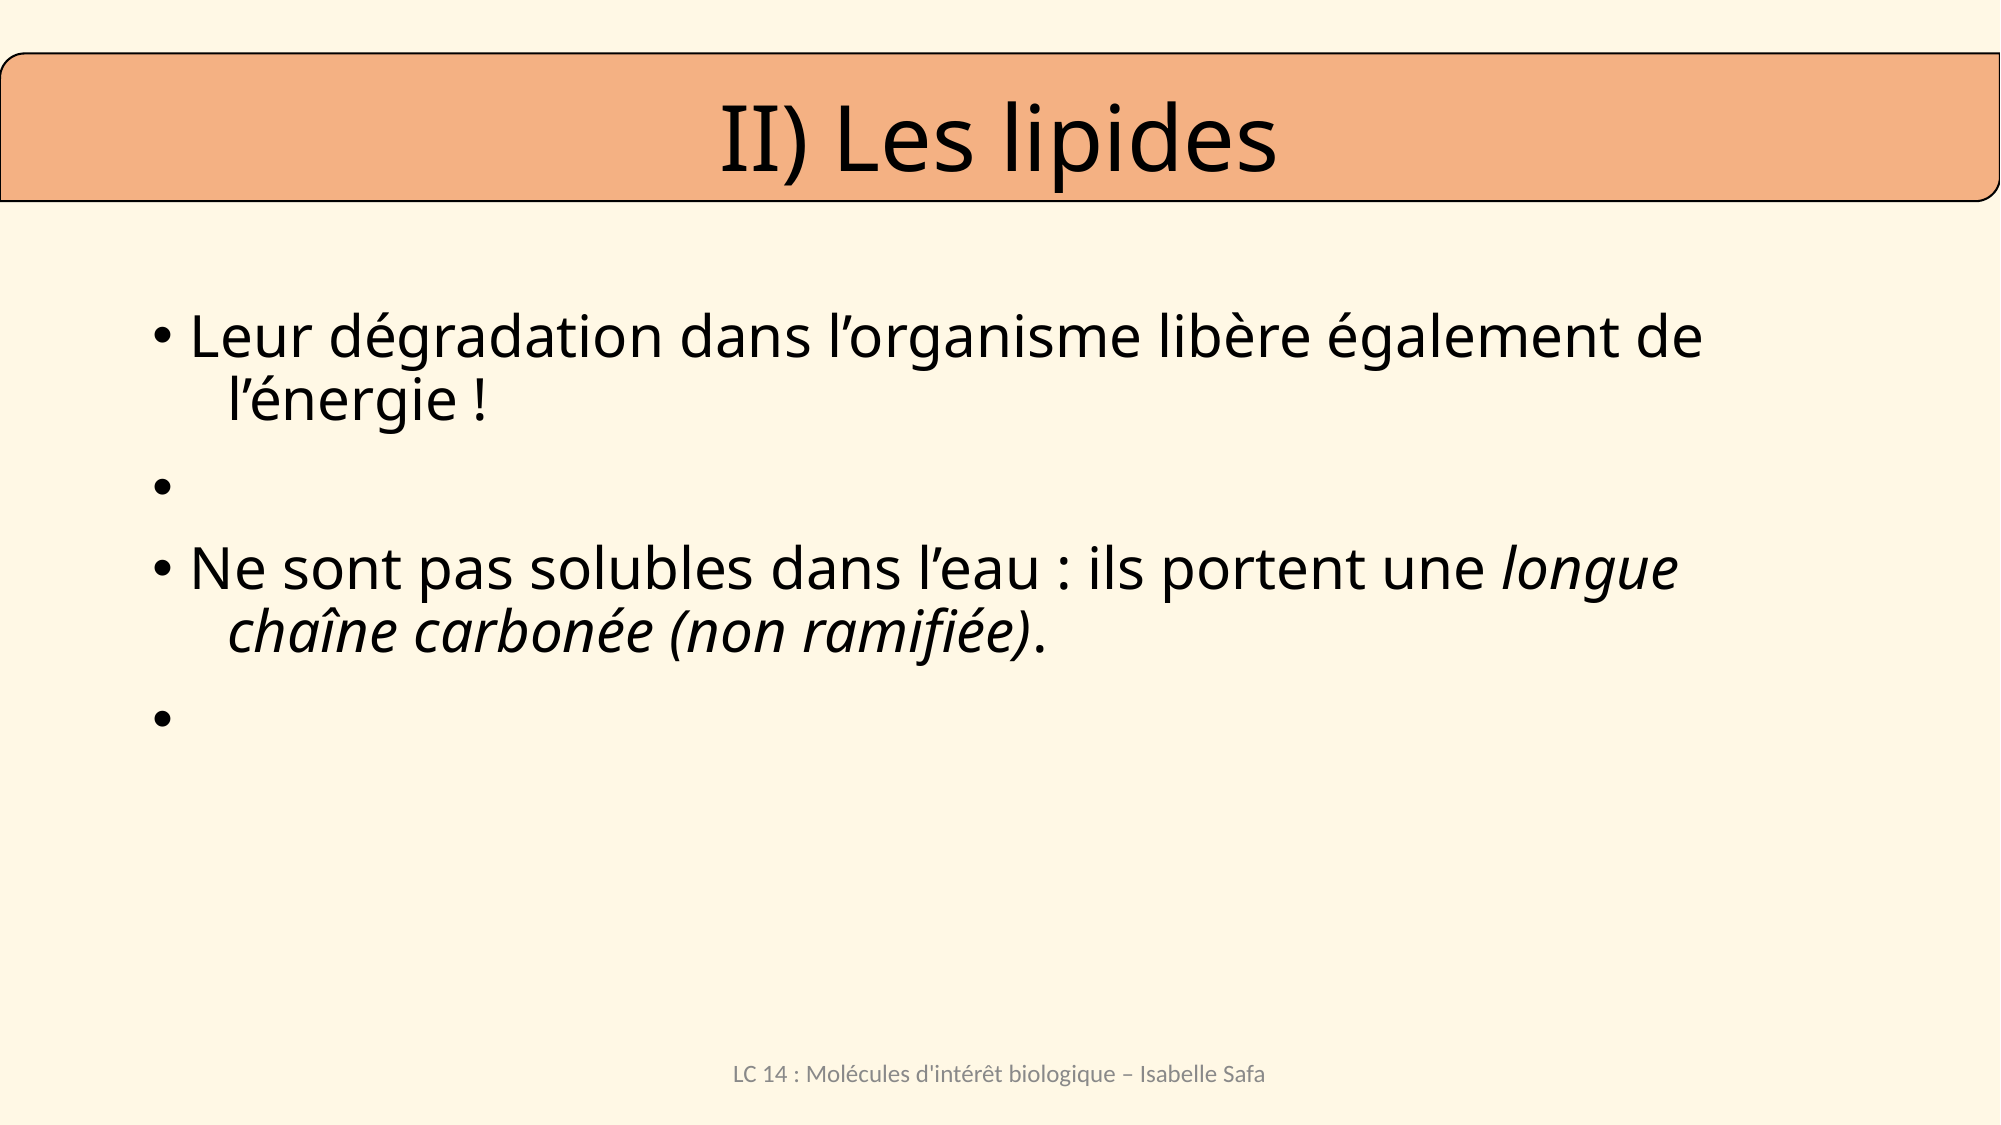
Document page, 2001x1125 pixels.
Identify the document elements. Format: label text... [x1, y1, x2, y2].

text_box LC 14 : Molécules d'intérêt biologique – Isabelle Safa [662, 1042, 1338, 1103]
title II) Les lipides [0, 32, 2000, 251]
list Leur dégradation dans l’organisme libère également de l’énergie ! Ne sont pas solubles dans l’eau : ils portent une longue chaîne carbonée (non ramifiée). [137, 299, 1863, 1014]
